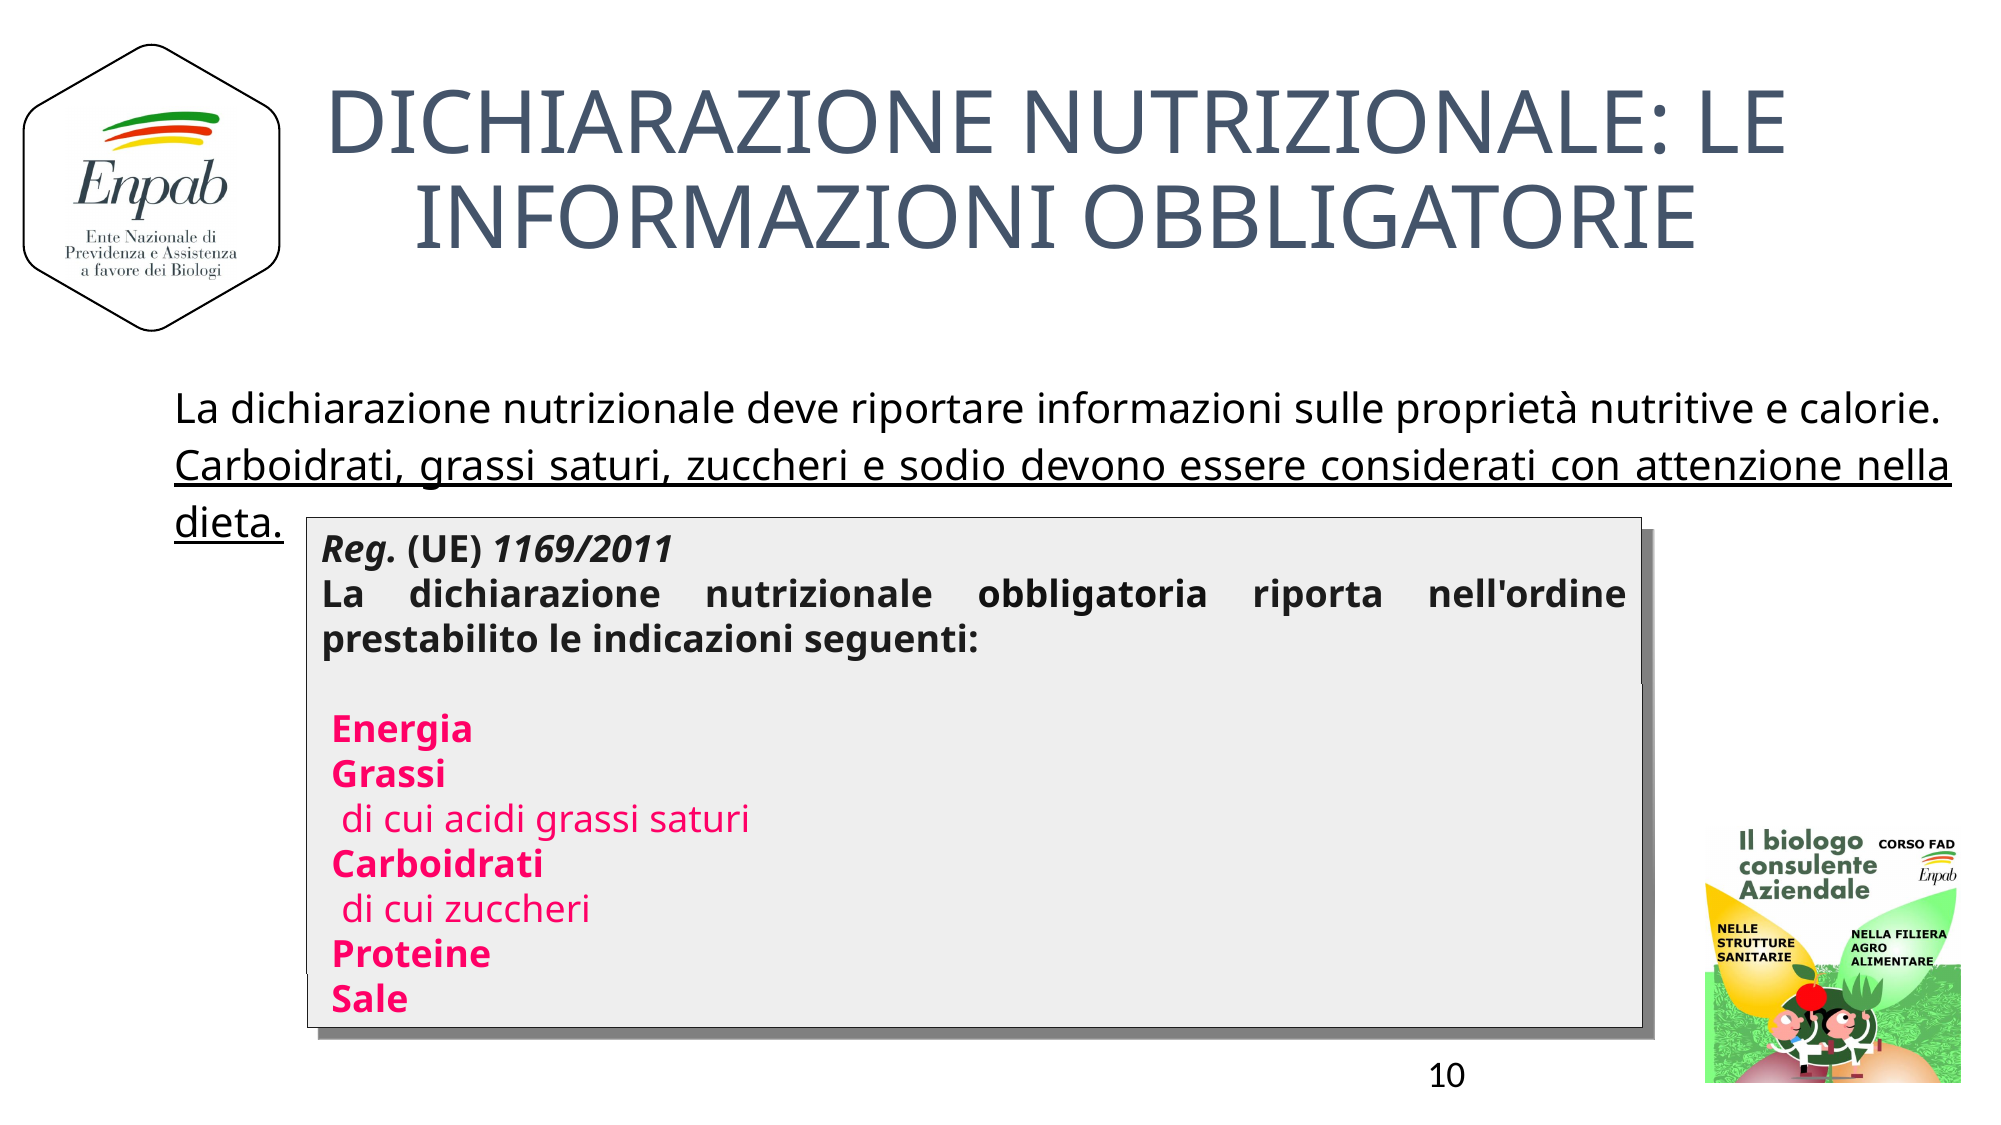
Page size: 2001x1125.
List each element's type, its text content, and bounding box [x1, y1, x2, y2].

text_box DICHIARAZIONE NUTRIZIONALE: LE INFORMAZIONI OBBLIGATORIE [283, 70, 1831, 370]
text_box Reg. (UE) 1169/2011 La dichiarazione nutrizionale obbligatoria riporta nell'ordine prestabilito le indicazioni seguenti: Energia Grassi di cui acidi grassi saturi Carboidrati di cui zuccheri Proteine Sale [306, 567, 1643, 1028]
picture [1705, 826, 1961, 1083]
picture [65, 106, 237, 280]
text_box [23, 44, 280, 331]
text_box La dichiarazione nutrizionale deve riportare informazioni sulle proprietà nutritive e calorie. Carboidrati, grassi saturi, zuccheri e sodio devono essere considerati con attenzione nella dieta. [159, 371, 1967, 567]
